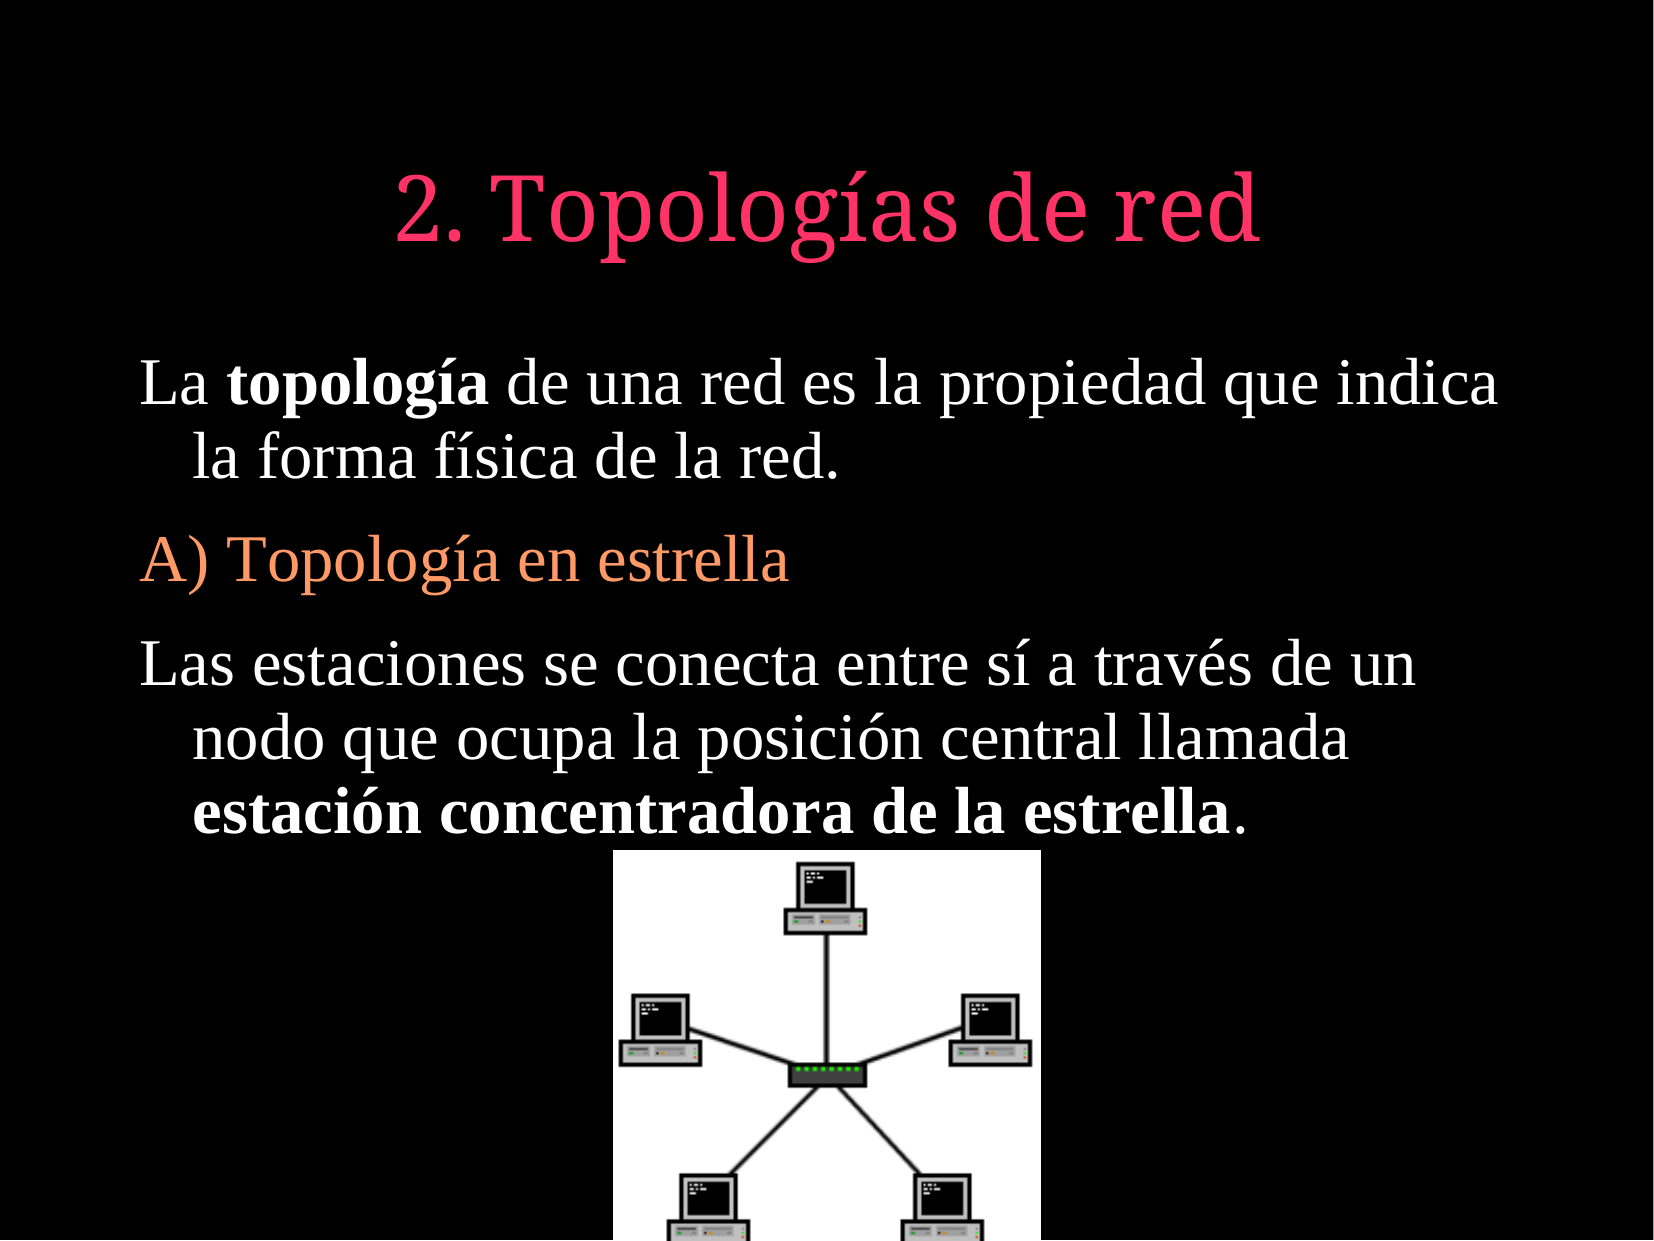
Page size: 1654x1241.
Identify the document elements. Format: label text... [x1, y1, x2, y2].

list La topología de una red es la propiedad que indica la forma física de la red. A) Topología en estrella Las estaciones se conecta entre sí a través de un nodo que ocupa la posición central llamada estación concentradora de la estrella. [121, 344, 1534, 1127]
title 2. Topologías de red [121, 102, 1534, 311]
picture [613, 850, 1041, 1241]
